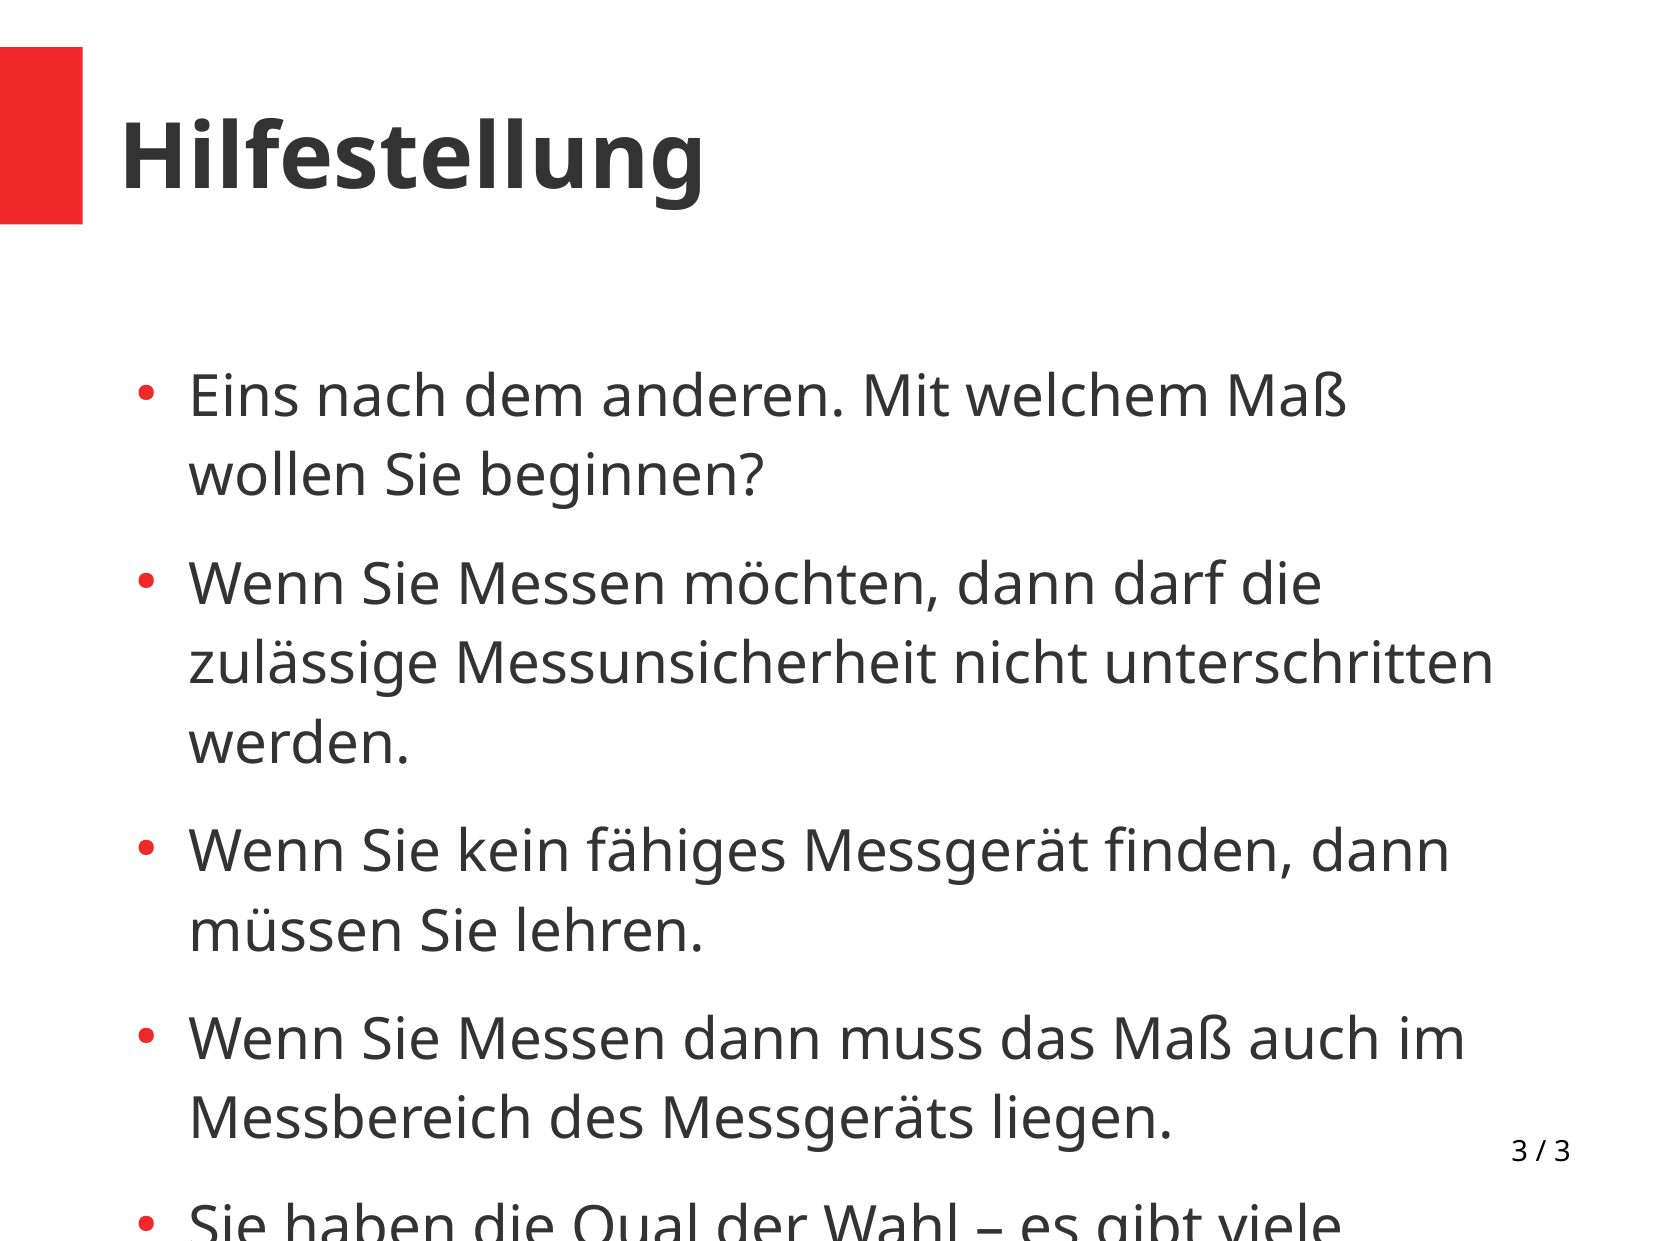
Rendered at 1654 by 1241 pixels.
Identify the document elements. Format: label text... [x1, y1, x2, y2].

list Eins nach dem anderen. Mit welchem Maß wollen Sie beginnen? Wenn Sie Messen möchten, dann darf die zulässige Messunsicherheit nicht unterschritten werden. Wenn Sie kein fähiges Messgerät finden, dann müssen Sie lehren. Wenn Sie Messen dann muss das Maß auch im Messbereich des Messgeräts liegen. Sie haben die Qual der Wahl – es gibt viele richtige Lösungen. [118, 354, 1536, 1074]
title Hilfestellung [118, 49, 1571, 257]
